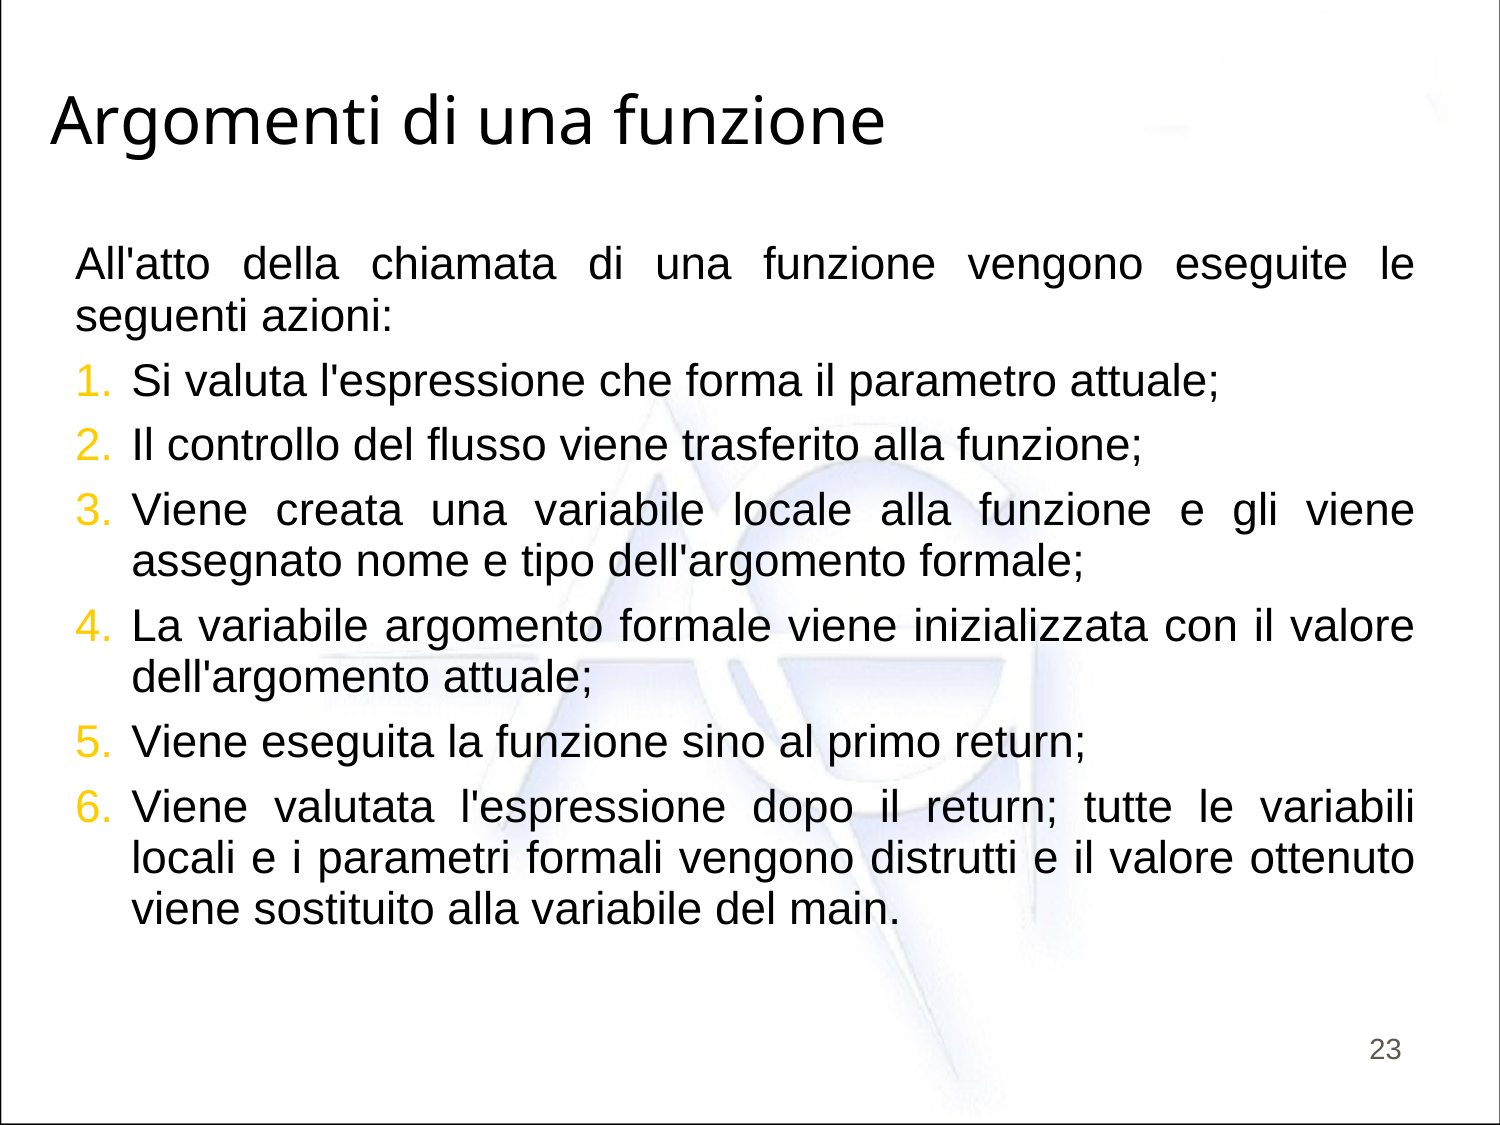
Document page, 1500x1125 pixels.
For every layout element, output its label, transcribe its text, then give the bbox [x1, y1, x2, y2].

title Argomenti di una funzione [49, 0, 1438, 238]
list All'atto della chiamata di una funzione vengono eseguite le seguenti azioni: Si valuta l'espressione che forma il parametro attuale; Il controllo del flusso viene trasferito alla funzione; Viene creata una variabile locale alla funzione e gli viene assegnato nome e tipo dell'argomento formale; La variabile argomento formale viene inizializzata con il valore dell'argomento attuale; Viene eseguita la funzione sino al primo return; Viene valutata l'espressione dopo il return; tutte le variabili locali e i parametri formali vengono distrutti e il valore ottenuto viene sostituito alla variabile del main. [74, 238, 1417, 982]
picture [0, 0, 1500, 1125]
